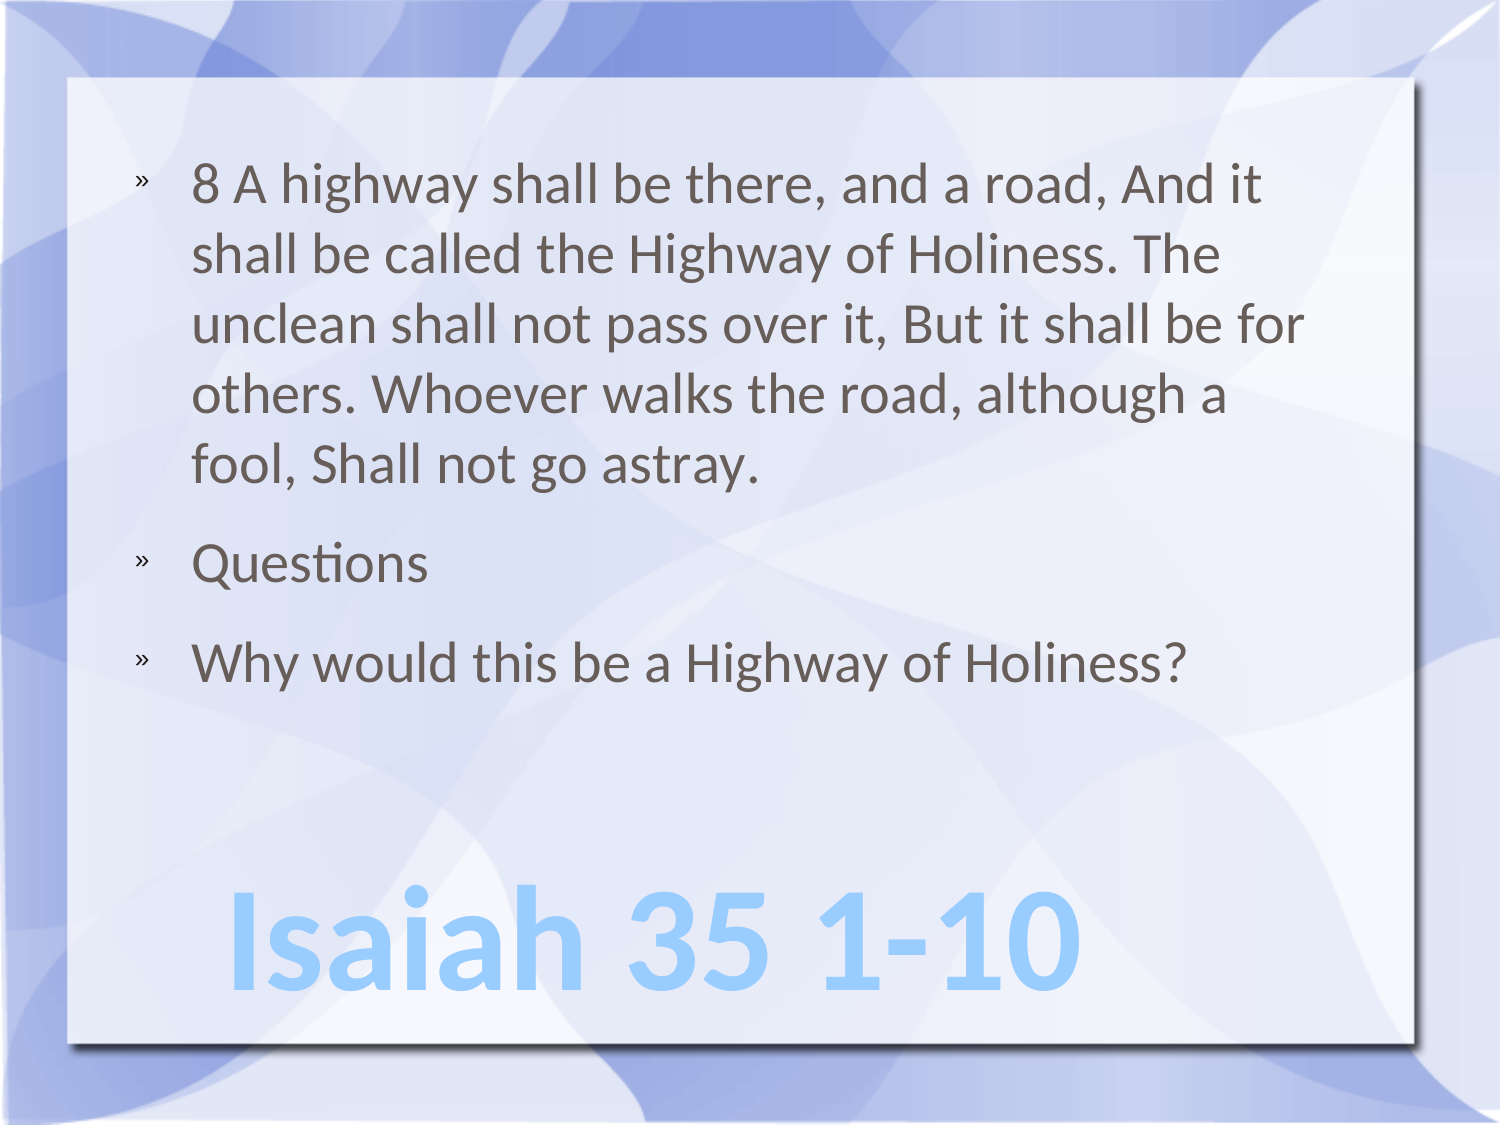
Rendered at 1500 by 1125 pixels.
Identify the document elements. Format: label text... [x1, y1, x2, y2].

title Isaiah 35 1-10 [210, 832, 1398, 1021]
picture [0, 0, 1500, 1125]
list 8 A highway shall be there, and a road, And it shall be called the Highway of Holiness. The unclean shall not pass over it, But it shall be for others. Whoever walks the road, although a fool, Shall not go astray. Questions Why would this be a Highway of Holiness? [120, 137, 1345, 863]
